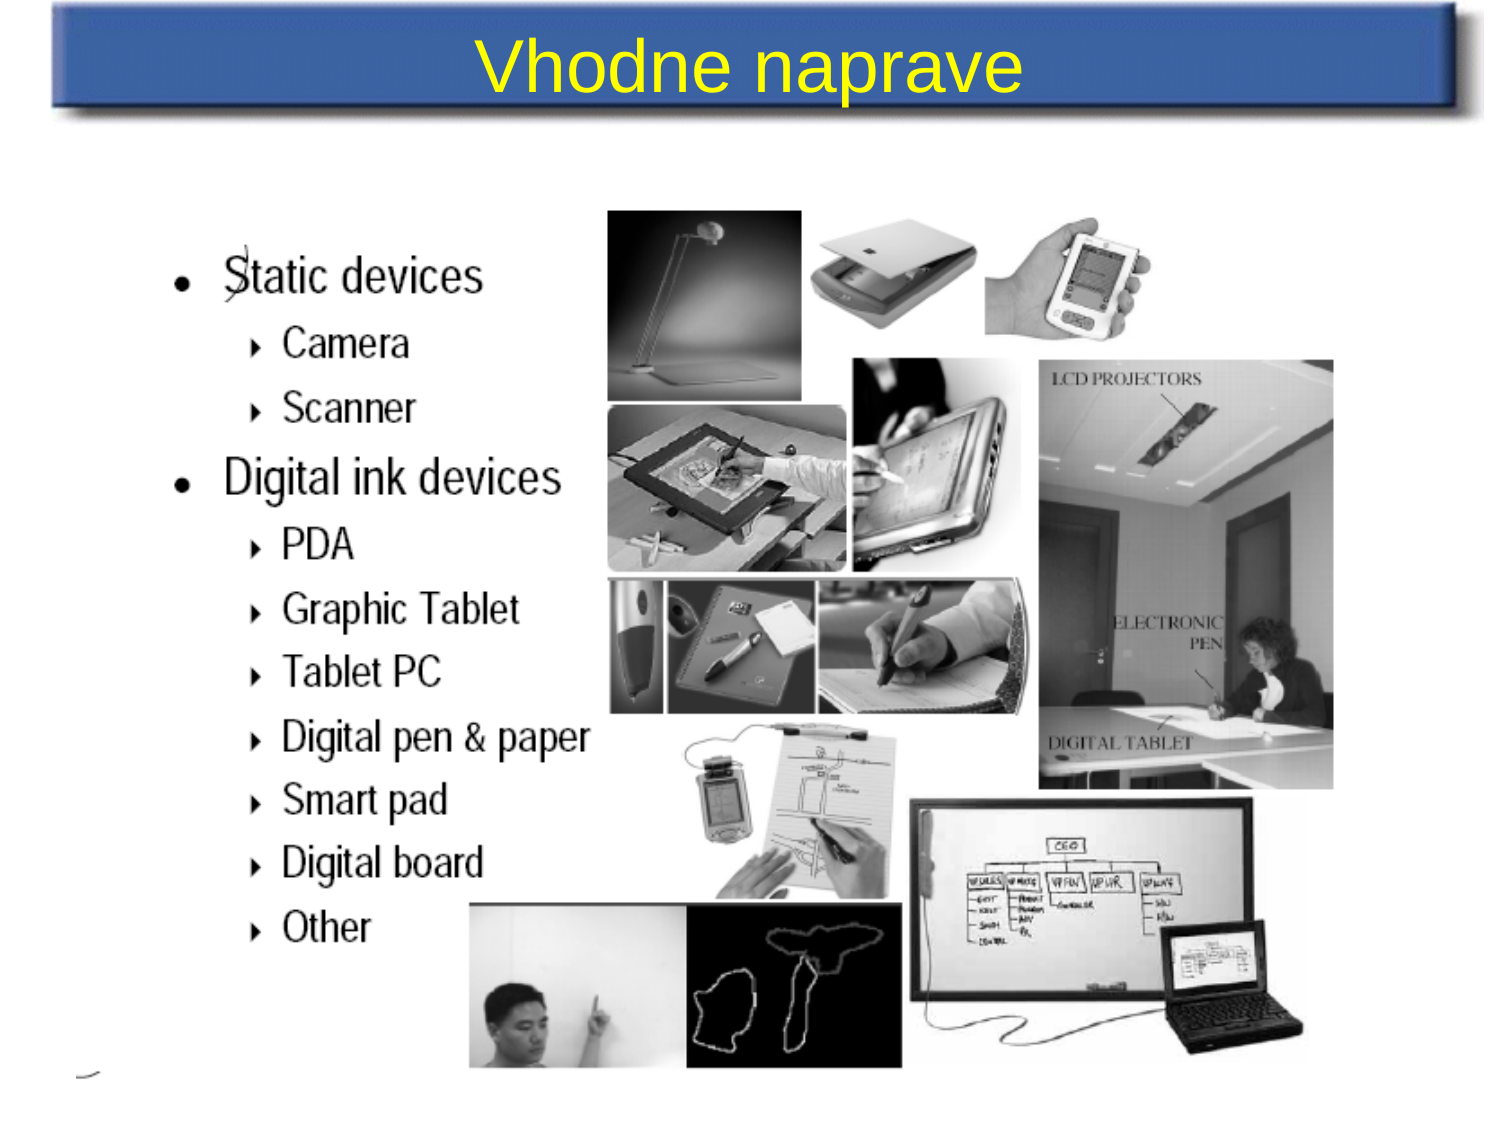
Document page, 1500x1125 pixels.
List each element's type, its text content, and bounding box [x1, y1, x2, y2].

picture [50, 0, 1484, 127]
picture [76, 184, 1377, 1106]
title Vhodne naprave [75, 0, 1426, 126]
